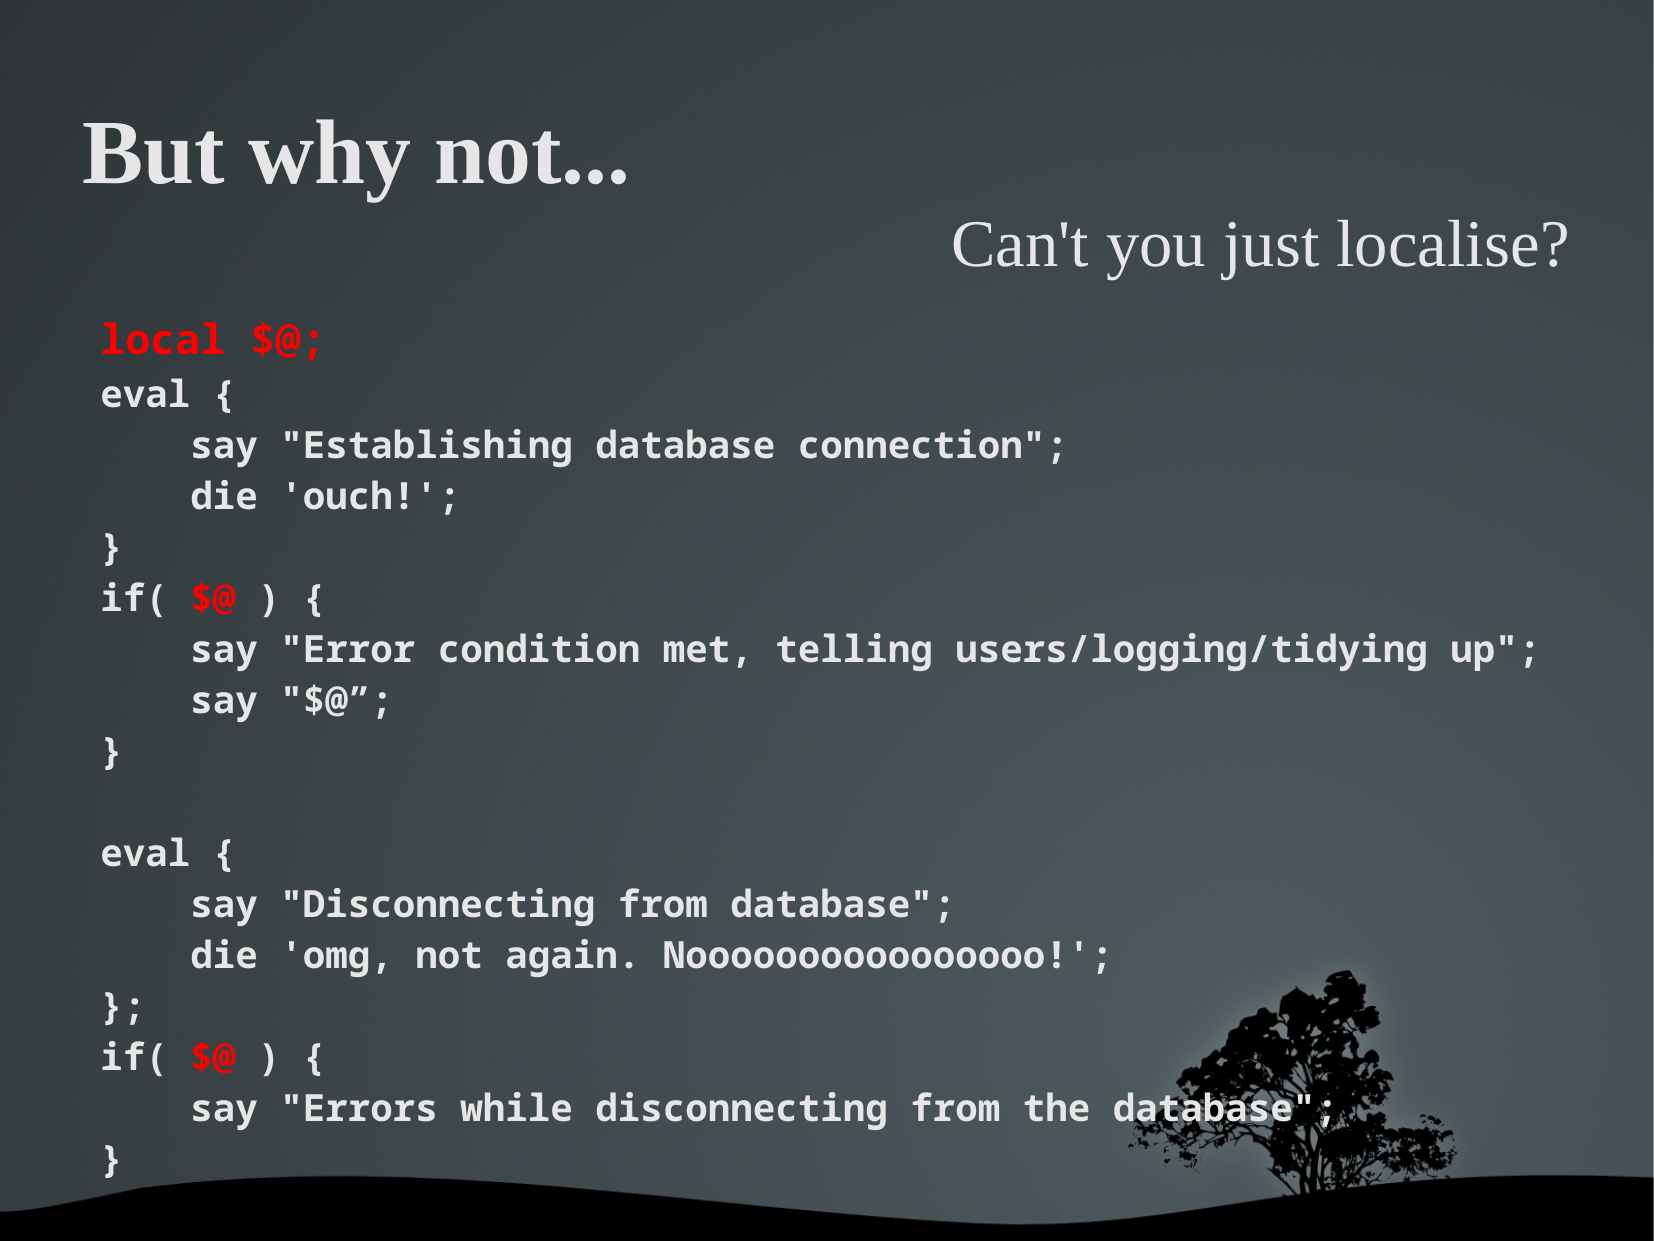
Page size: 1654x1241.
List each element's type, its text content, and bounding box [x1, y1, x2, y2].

list Can't you just localise? local $@; eval { say "Establishing database connection"; die 'ouch!'; } if( $@ ) { say "Error condition met, telling users/logging/tidying up"; say "$@”; } eval { say "Disconnecting from database"; die 'omg, not again. Noooooooooooooooo!'; }; if( $@ ) { say "Errors while disconnecting from the database"; } [82, 206, 1571, 1124]
picture [0, 0, 1654, 1241]
title But why not... [82, 56, 1571, 206]
